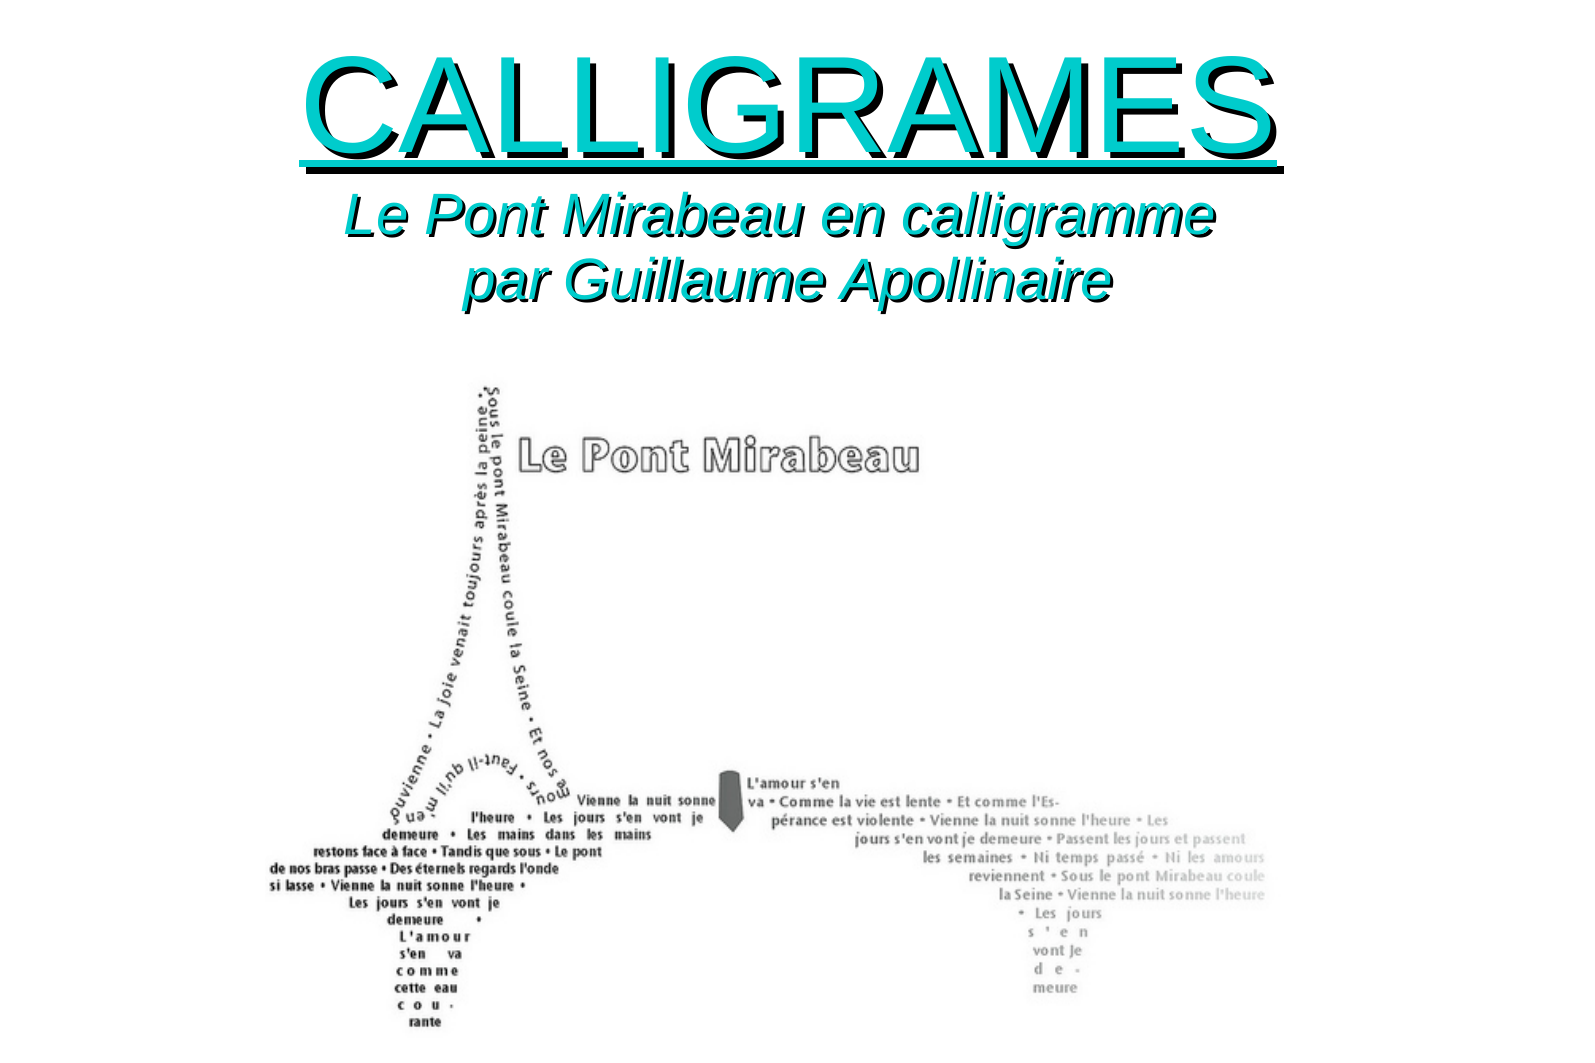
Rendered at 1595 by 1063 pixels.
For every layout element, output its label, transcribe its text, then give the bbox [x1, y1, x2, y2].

picture [265, 354, 1281, 1063]
title CALLIGRAMES Le Pont Mirabeau en calligramme par Guillaume Apollinaire [70, 28, 1506, 312]
